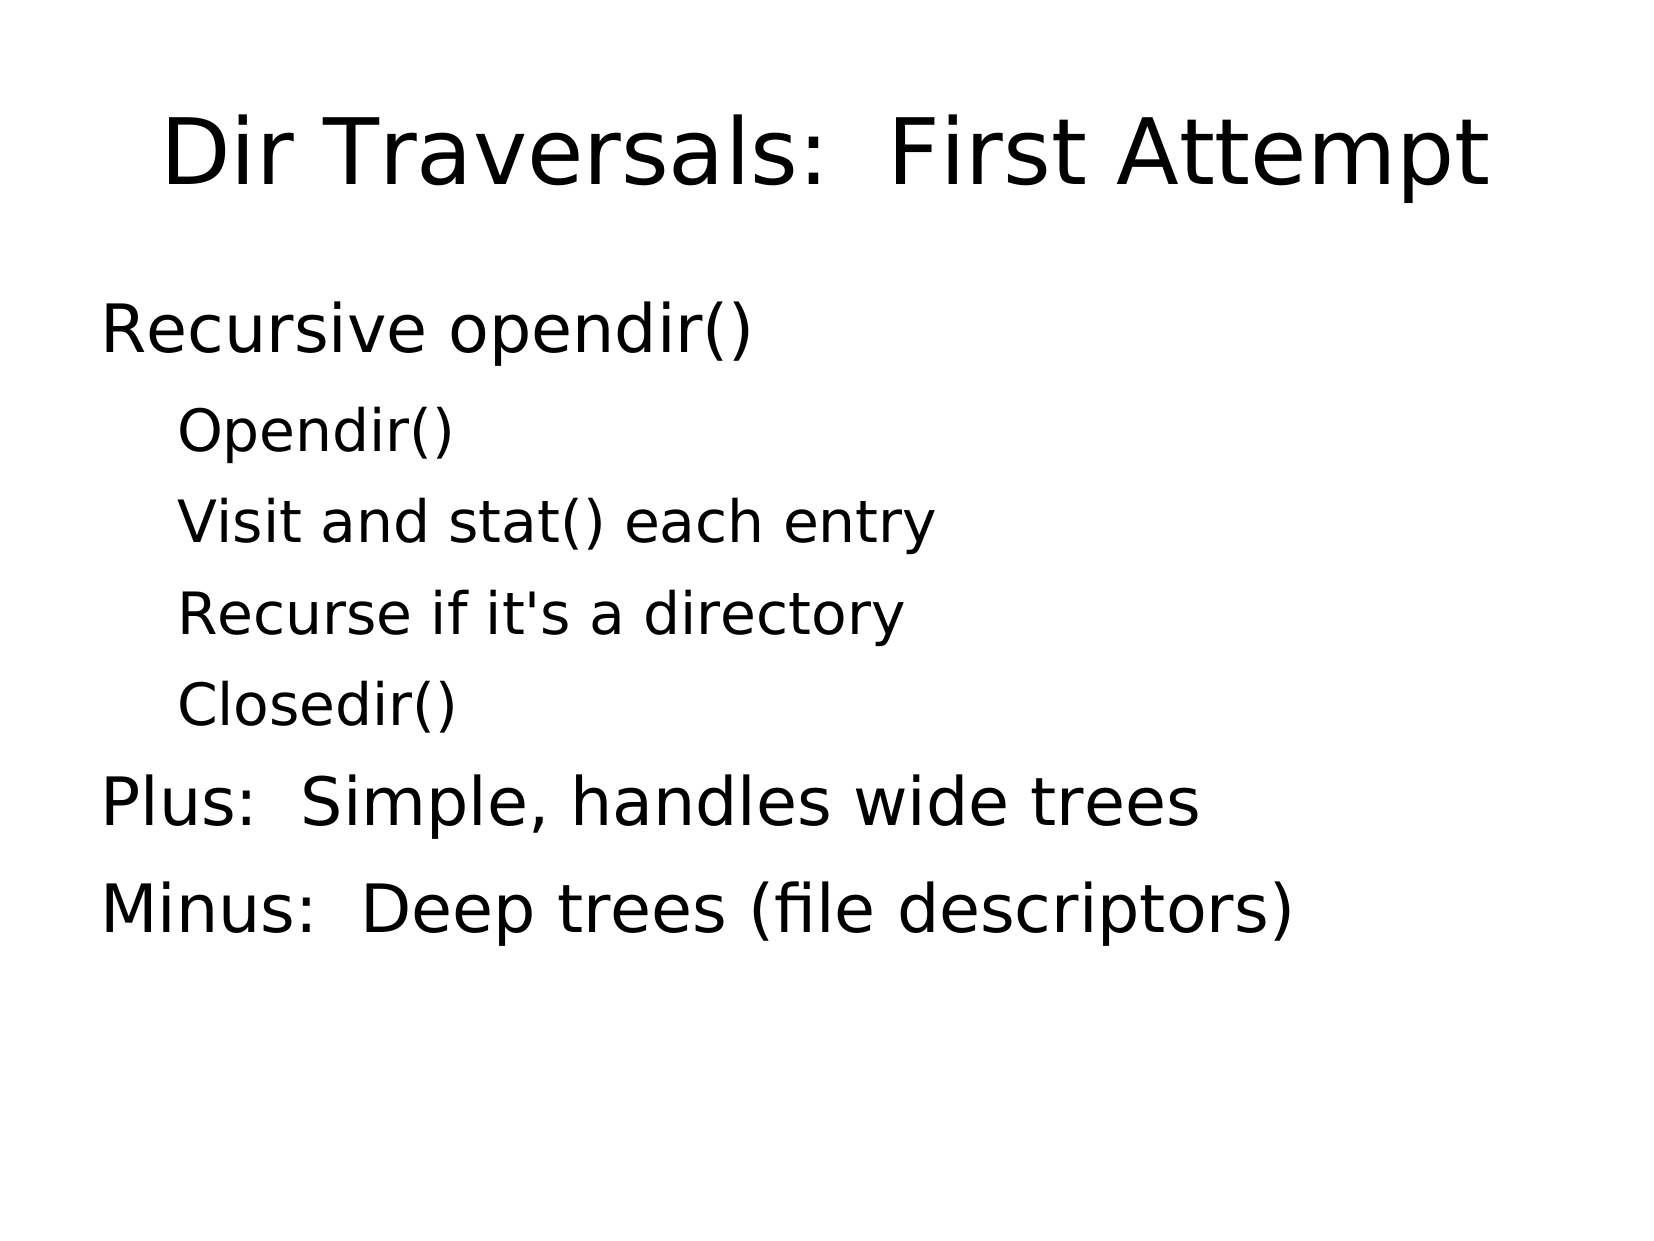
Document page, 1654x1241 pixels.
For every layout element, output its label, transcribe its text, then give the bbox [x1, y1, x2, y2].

list Recursive opendir() Opendir() Visit and stat() each entry Recurse if it's a directory Closedir() Plus: Simple, handles wide trees Minus: Deep trees (file descriptors) [82, 290, 1571, 1094]
title Dir Traversals: First Attempt [82, 49, 1571, 257]
